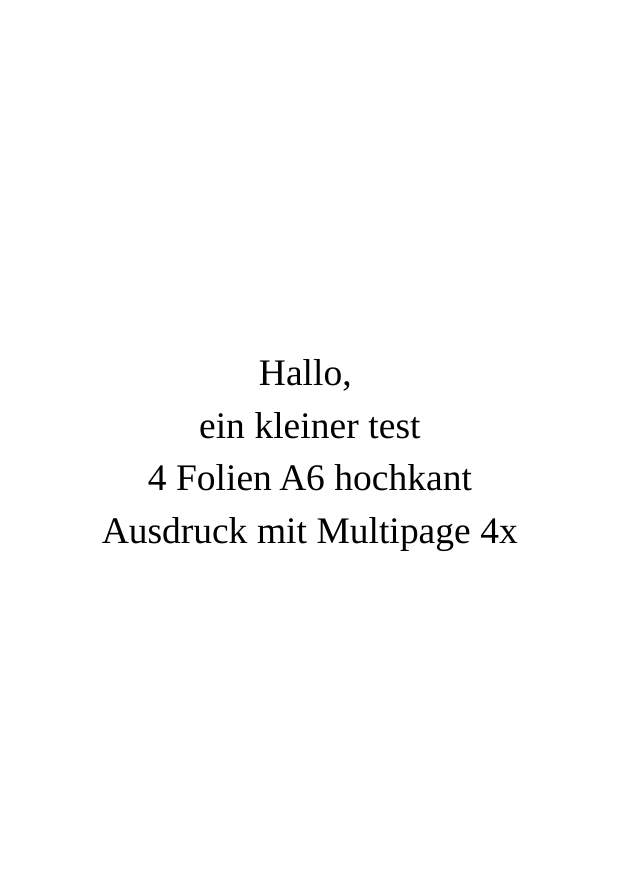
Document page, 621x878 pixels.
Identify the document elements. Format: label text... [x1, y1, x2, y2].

subtitle Hallo, ein kleiner test 4 Folien A6 hochkant Ausdruck mit Multipage 4x [93, 344, 528, 569]
